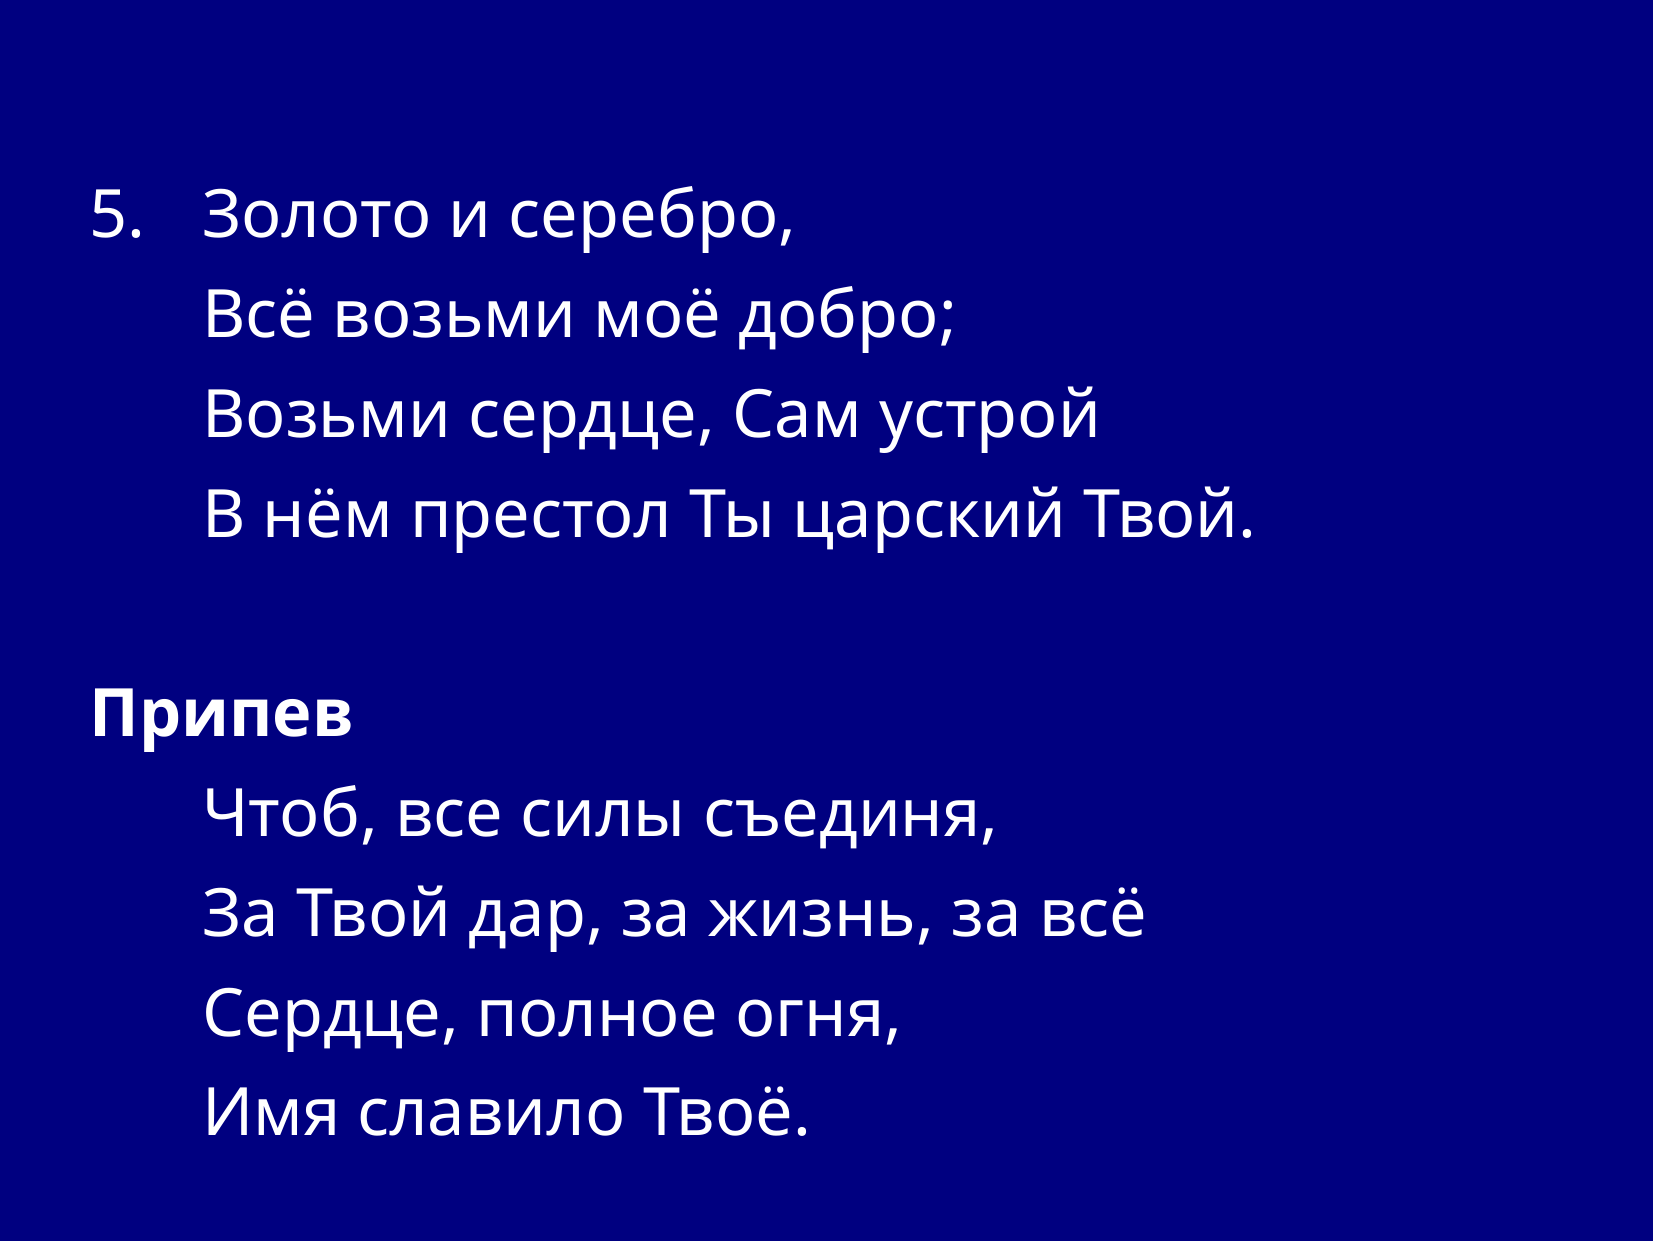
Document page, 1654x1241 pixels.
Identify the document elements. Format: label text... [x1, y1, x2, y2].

text_box 5. Золото и серебро, Всё возьми моё добро; Возьми сердце, Сам устрой В нём престол Ты царский Твой. Припев Чтоб, все силы съединя, За Твой дар, за жизнь, за всё Сердце, полное огня, Имя славило Твоё. [75, 150, 1576, 1163]
